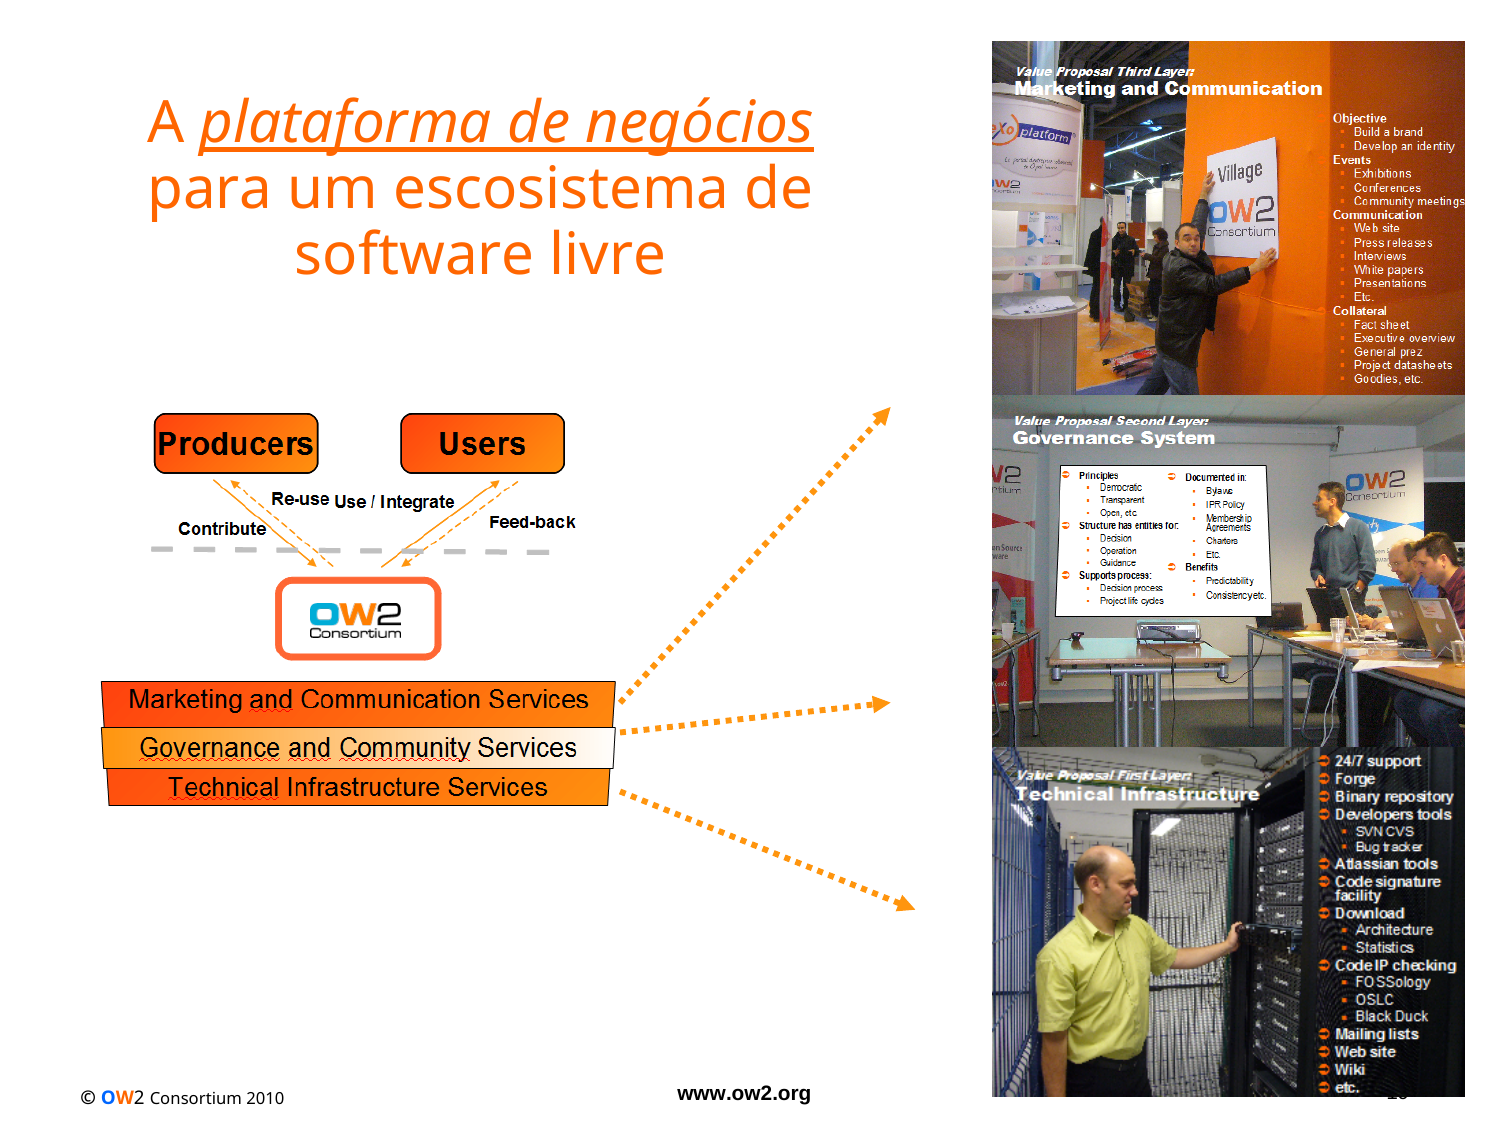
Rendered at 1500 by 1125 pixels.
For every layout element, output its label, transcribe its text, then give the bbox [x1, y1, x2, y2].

picture [992, 41, 1465, 1097]
picture [94, 407, 626, 817]
title A plataforma de negócios para um escosistema de software livre [75, 53, 886, 321]
